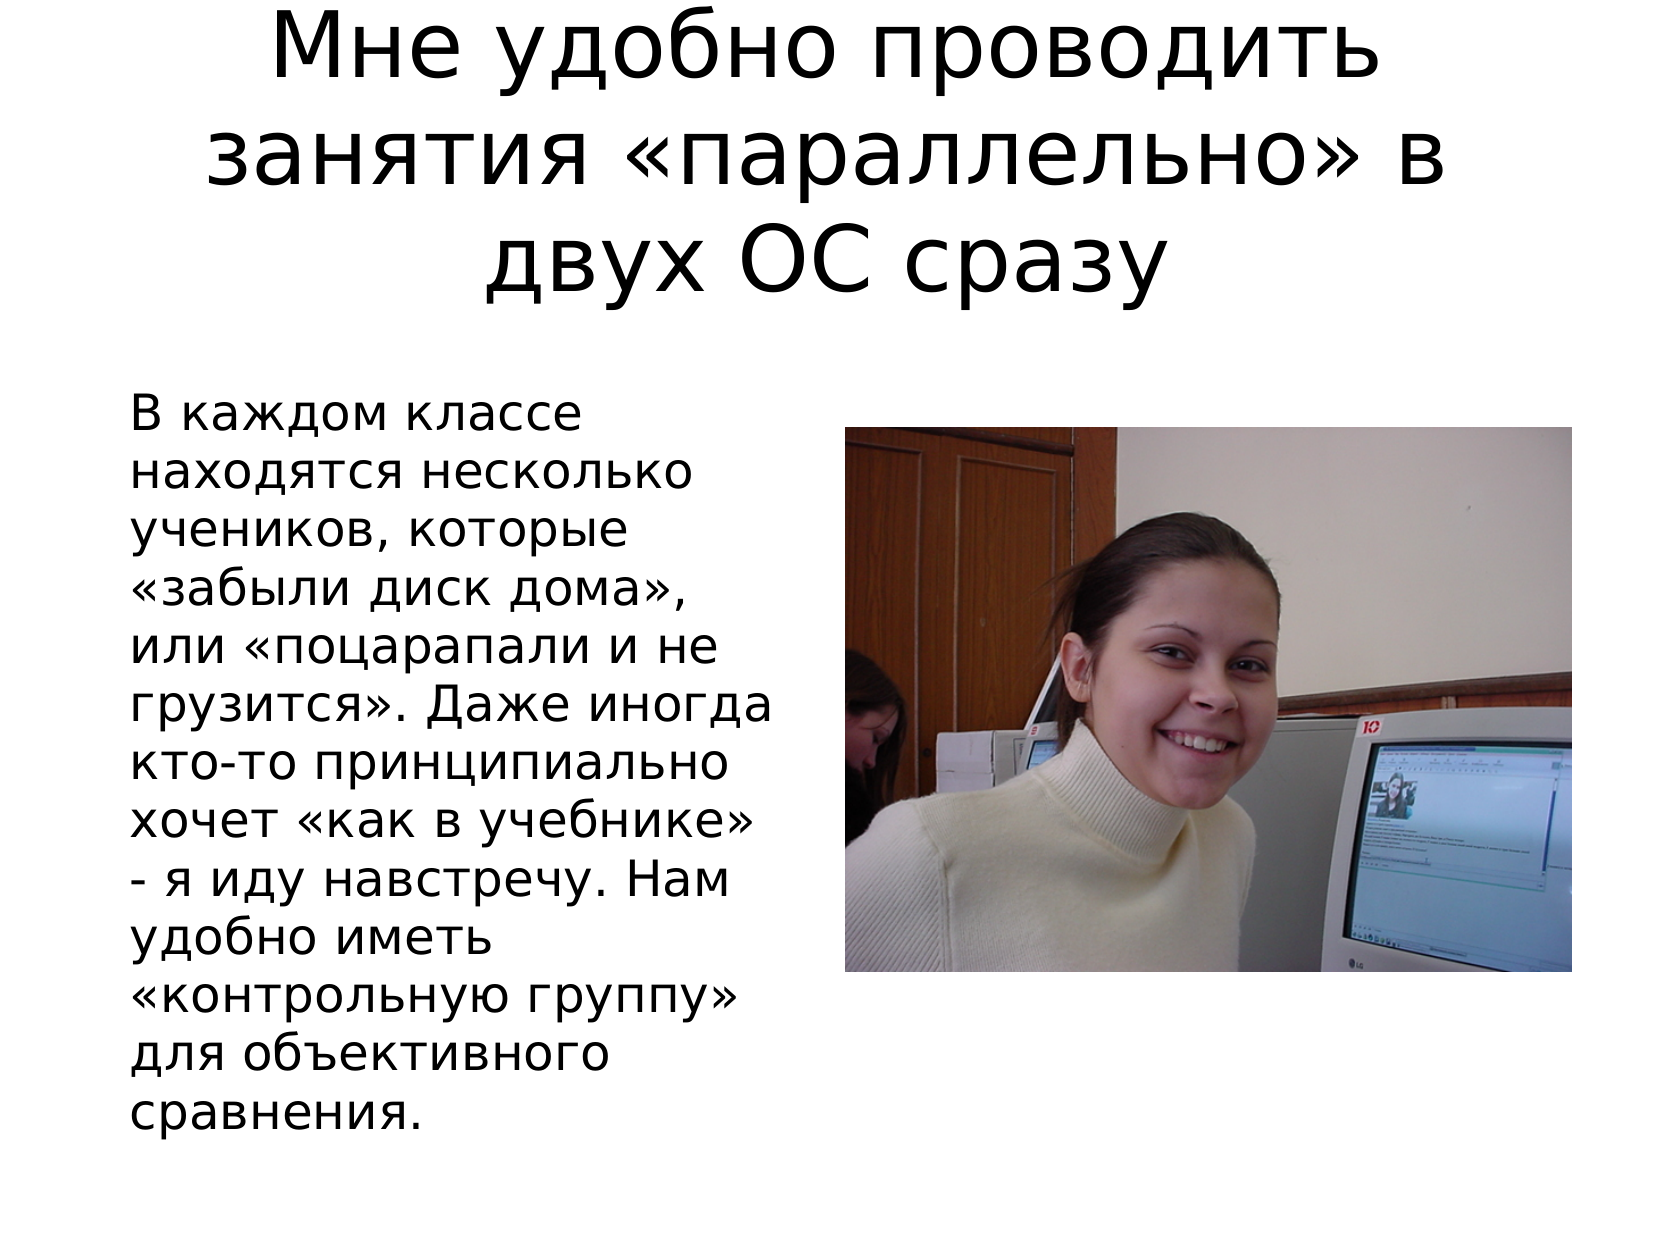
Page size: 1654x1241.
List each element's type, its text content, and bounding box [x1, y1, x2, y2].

picture [845, 427, 1572, 972]
list В каждом классе находятся несколько учеников, которые «забыли диск дома», или «поцарапали и не грузится». Даже иногда кто-то принципиально хочет «как в учебнике» - я иду навстречу. Нам удобно иметь «контрольную группу» для объективного сравнения. [59, 383, 786, 1141]
title Мне удобно проводить занятия «параллельно» в двух ОС сразу [82, 0, 1571, 314]
